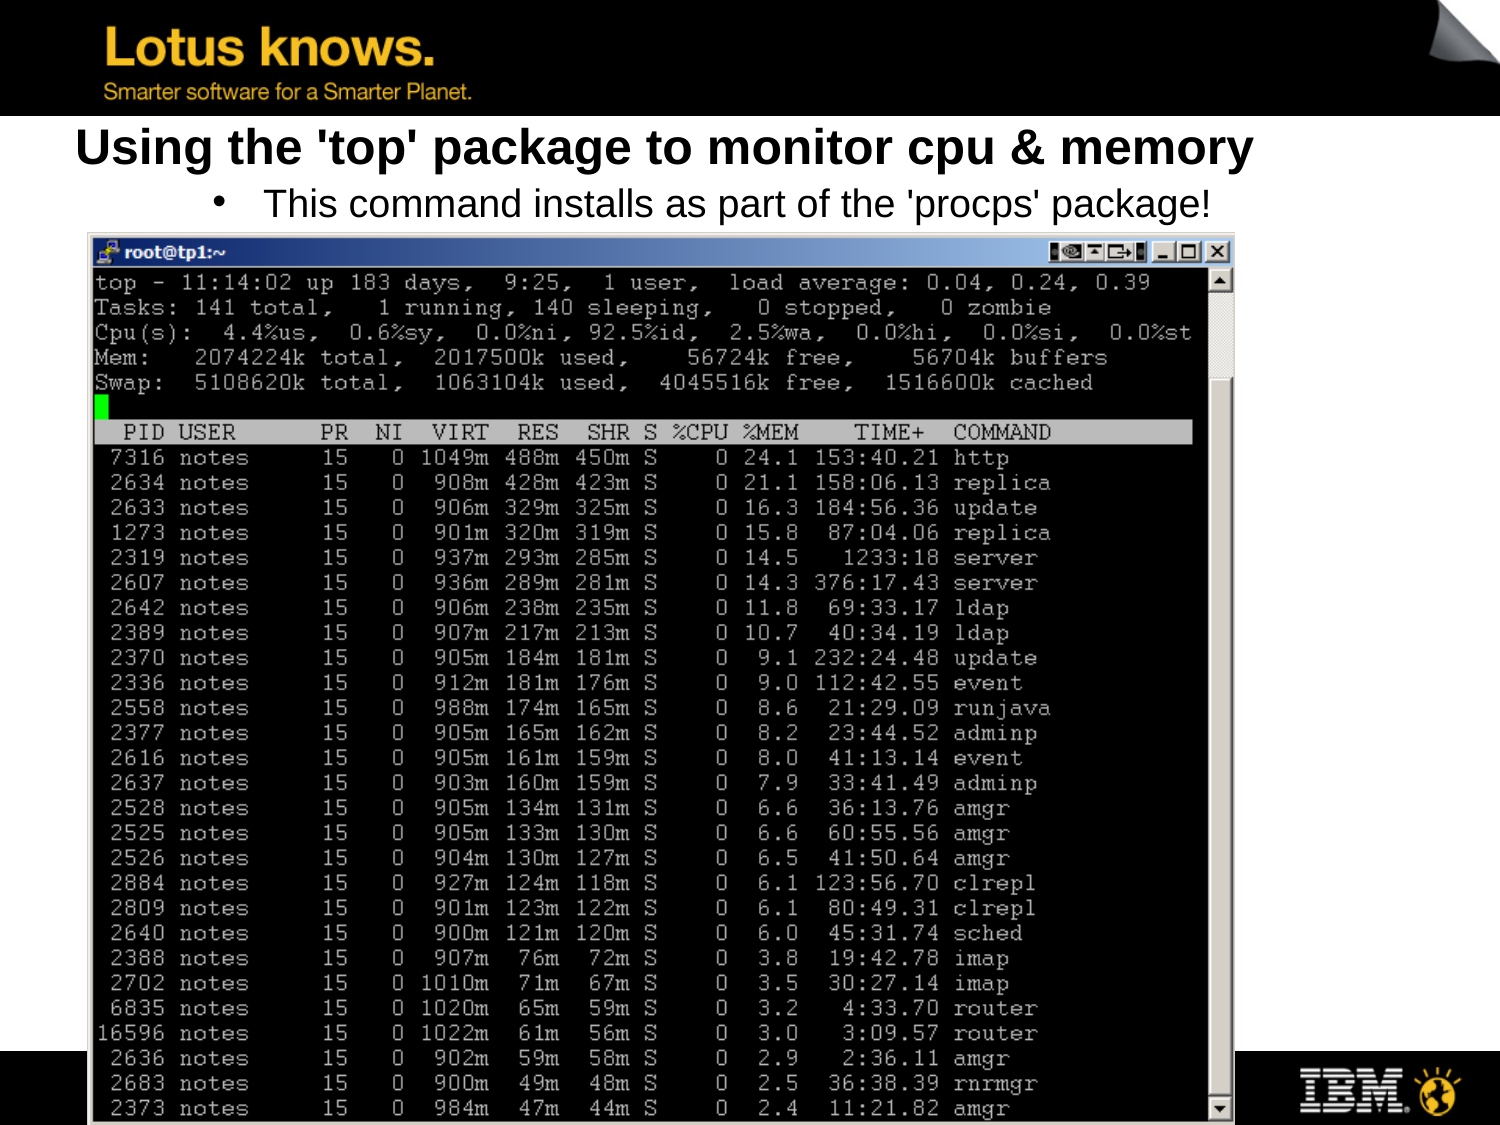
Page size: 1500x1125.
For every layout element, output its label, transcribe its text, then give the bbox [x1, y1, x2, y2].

title Using the 'top' package to monitor cpu & memory [74, 112, 1475, 175]
picture [0, 232, 1500, 1125]
picture [0, 0, 1500, 114]
list This command installs as part of the 'procps' package! [212, 187, 1475, 225]
